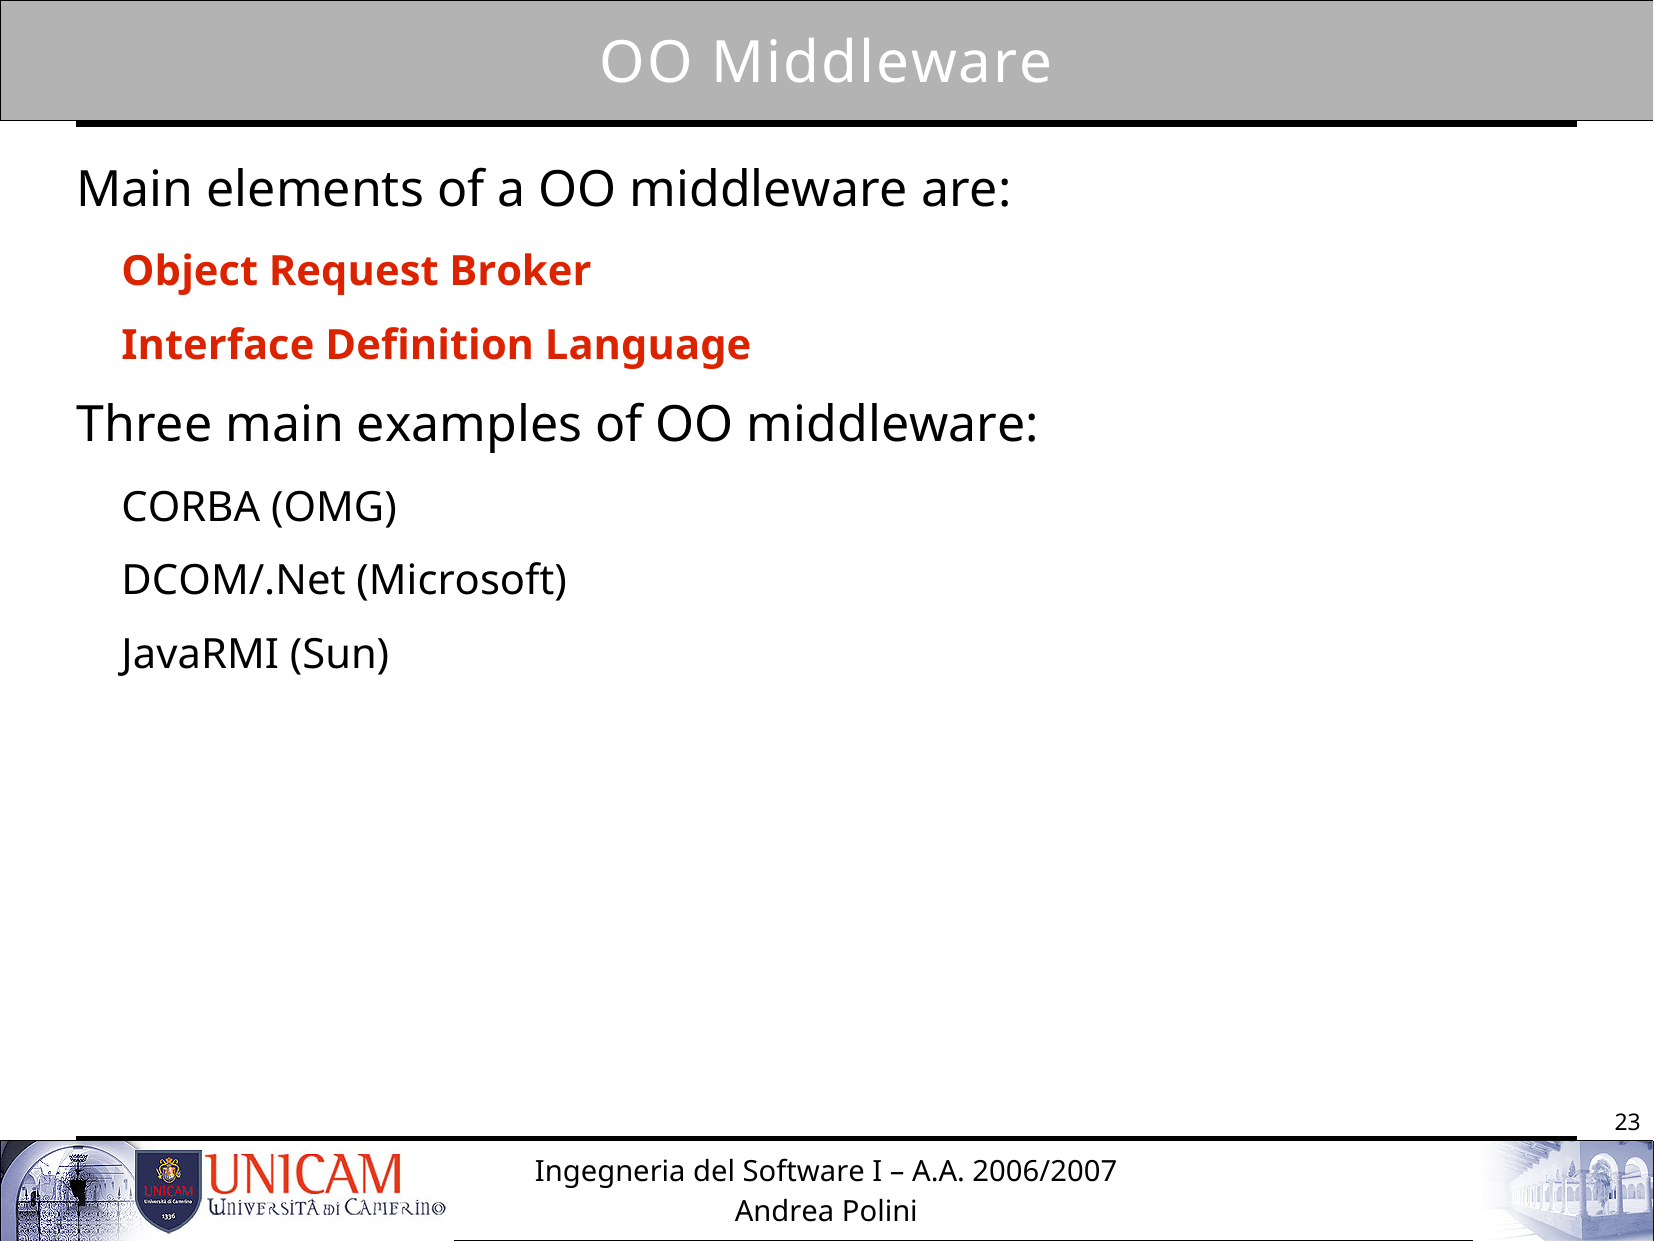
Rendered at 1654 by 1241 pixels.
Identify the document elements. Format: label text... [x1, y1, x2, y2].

list Main elements of a OO middleware are: Object Request Broker Interface Definition Language Three main examples of OO middleware: CORBA (OMG) DCOM/.Net (Microsoft) JavaRMI (Sun) [76, 152, 1577, 671]
picture [1473, 1141, 1654, 1241]
title OO Middleware [0, 0, 1653, 121]
picture [0, 1141, 454, 1241]
